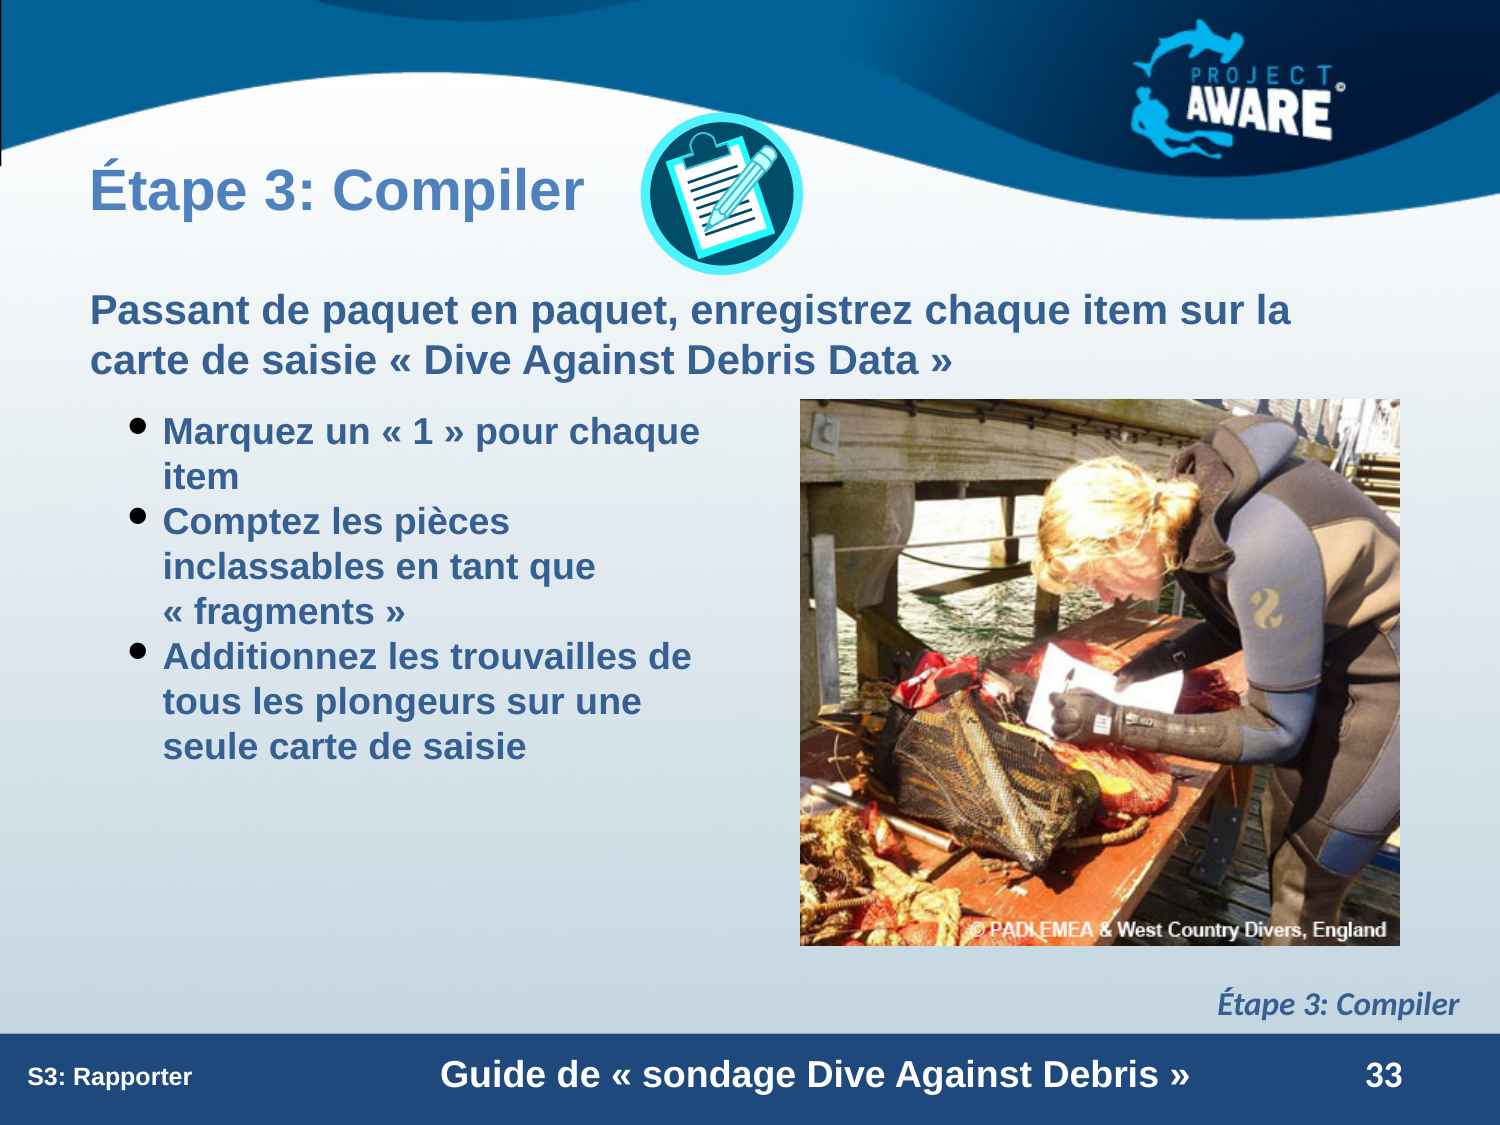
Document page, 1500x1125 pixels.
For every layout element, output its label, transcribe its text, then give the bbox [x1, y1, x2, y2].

text_box Passant de paquet en paquet, enregistrez chaque item sur la carte de saisie « Dive Against Debris Data » [74, 275, 1413, 388]
text_box Marquez un « 1 » pour chaque item Comptez les pièces inclassables en tant que « fragments » Additionnez les trouvailles de tous les plongeurs sur une seule carte de saisie [112, 399, 738, 815]
text_box <numéro> [1350, 1042, 1475, 1103]
text_box S3: Rapporter [12, 1052, 425, 1103]
picture [0, 0, 1500, 1037]
text_box Étape 3: Compiler [75, 145, 615, 237]
text_box Guide de « sondage Dive Against Debris » [425, 1042, 1276, 1103]
text_box Étape 3: Compiler [999, 975, 1475, 1025]
